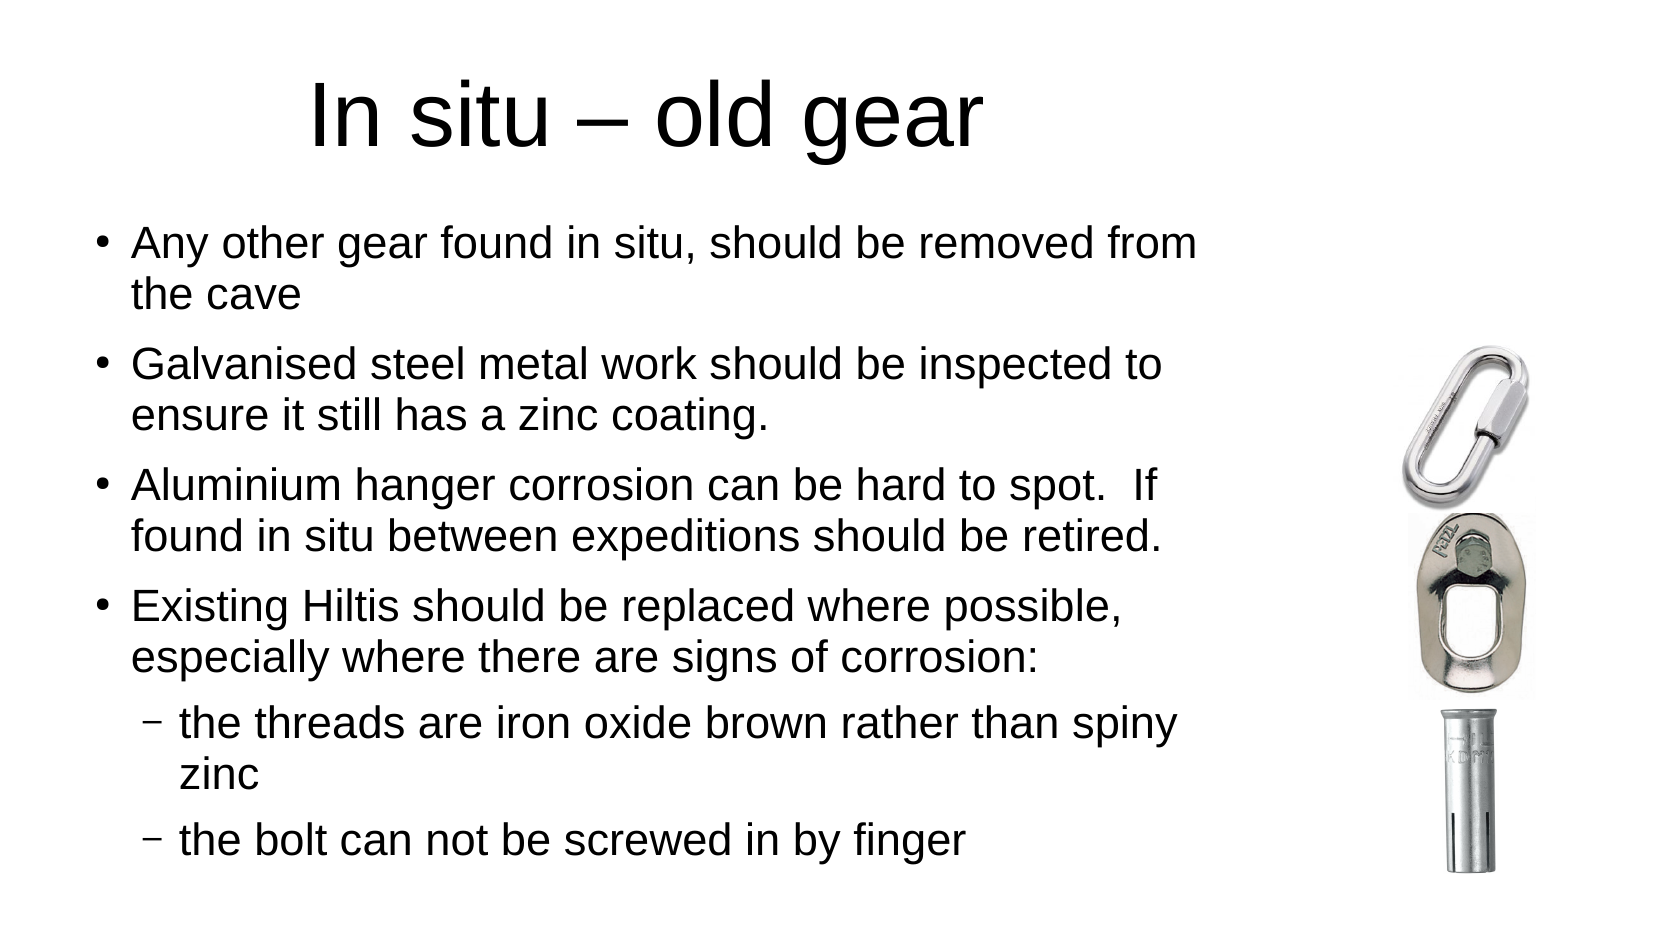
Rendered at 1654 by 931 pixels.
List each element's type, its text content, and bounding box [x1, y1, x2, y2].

picture [1393, 342, 1536, 700]
picture [1440, 708, 1500, 875]
list Any other gear found in situ, should be removed from the cave Galvanised steel metal work should be inspected to ensure it still has a zinc coating. Aluminium hanger corrosion can be hard to spot. If found in situ between expeditions should be retired. Existing Hiltis should be replaced where possible, especially where there are signs of corrosion: the threads are iron oxide brown rather than spiny zinc the bolt can not be screwed in by finger [82, 217, 1229, 875]
title In situ – old gear [82, 37, 1211, 193]
